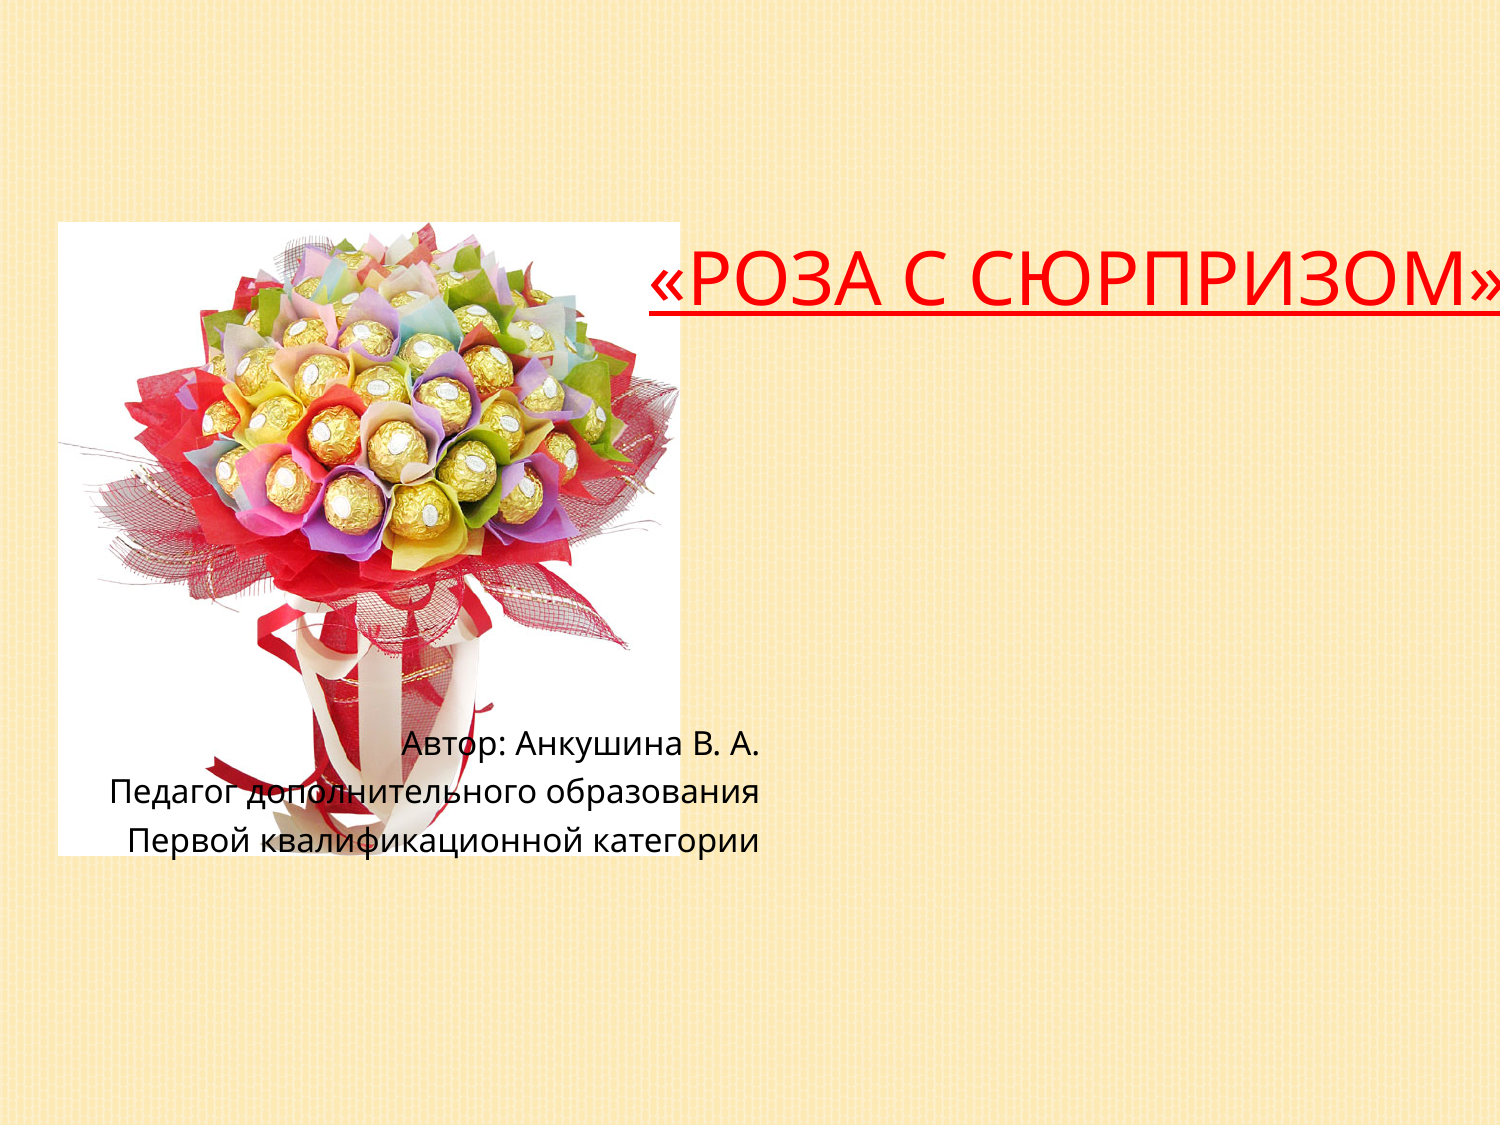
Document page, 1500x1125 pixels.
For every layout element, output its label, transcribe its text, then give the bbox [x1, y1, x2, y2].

picture [58, 222, 680, 856]
subtitle Автор: Анкушина В. А. Педагог дополнительного образования Первой квалификационной категории [93, 714, 1482, 865]
title «Роза с сюрпризом» [550, 222, 1500, 424]
